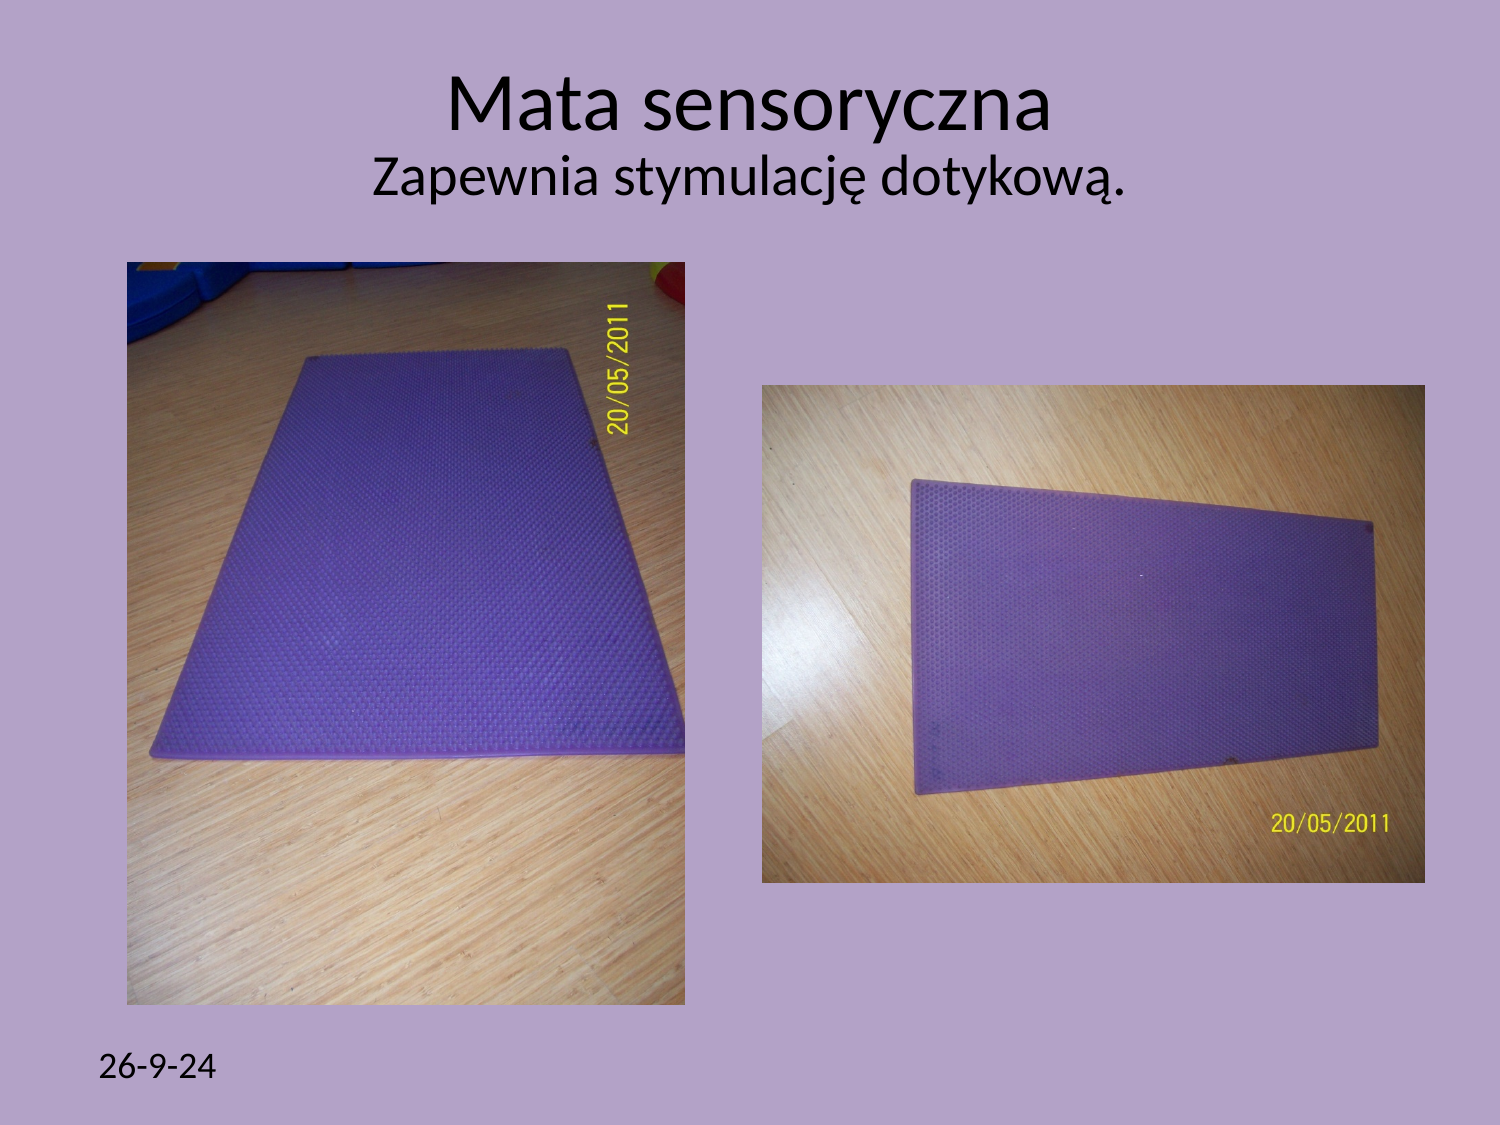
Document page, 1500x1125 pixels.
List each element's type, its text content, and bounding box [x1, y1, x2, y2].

picture [127, 262, 685, 1005]
picture [762, 385, 1425, 883]
title Mata sensoryczna Zapewnia stymulację dotykową. [75, 45, 1425, 233]
